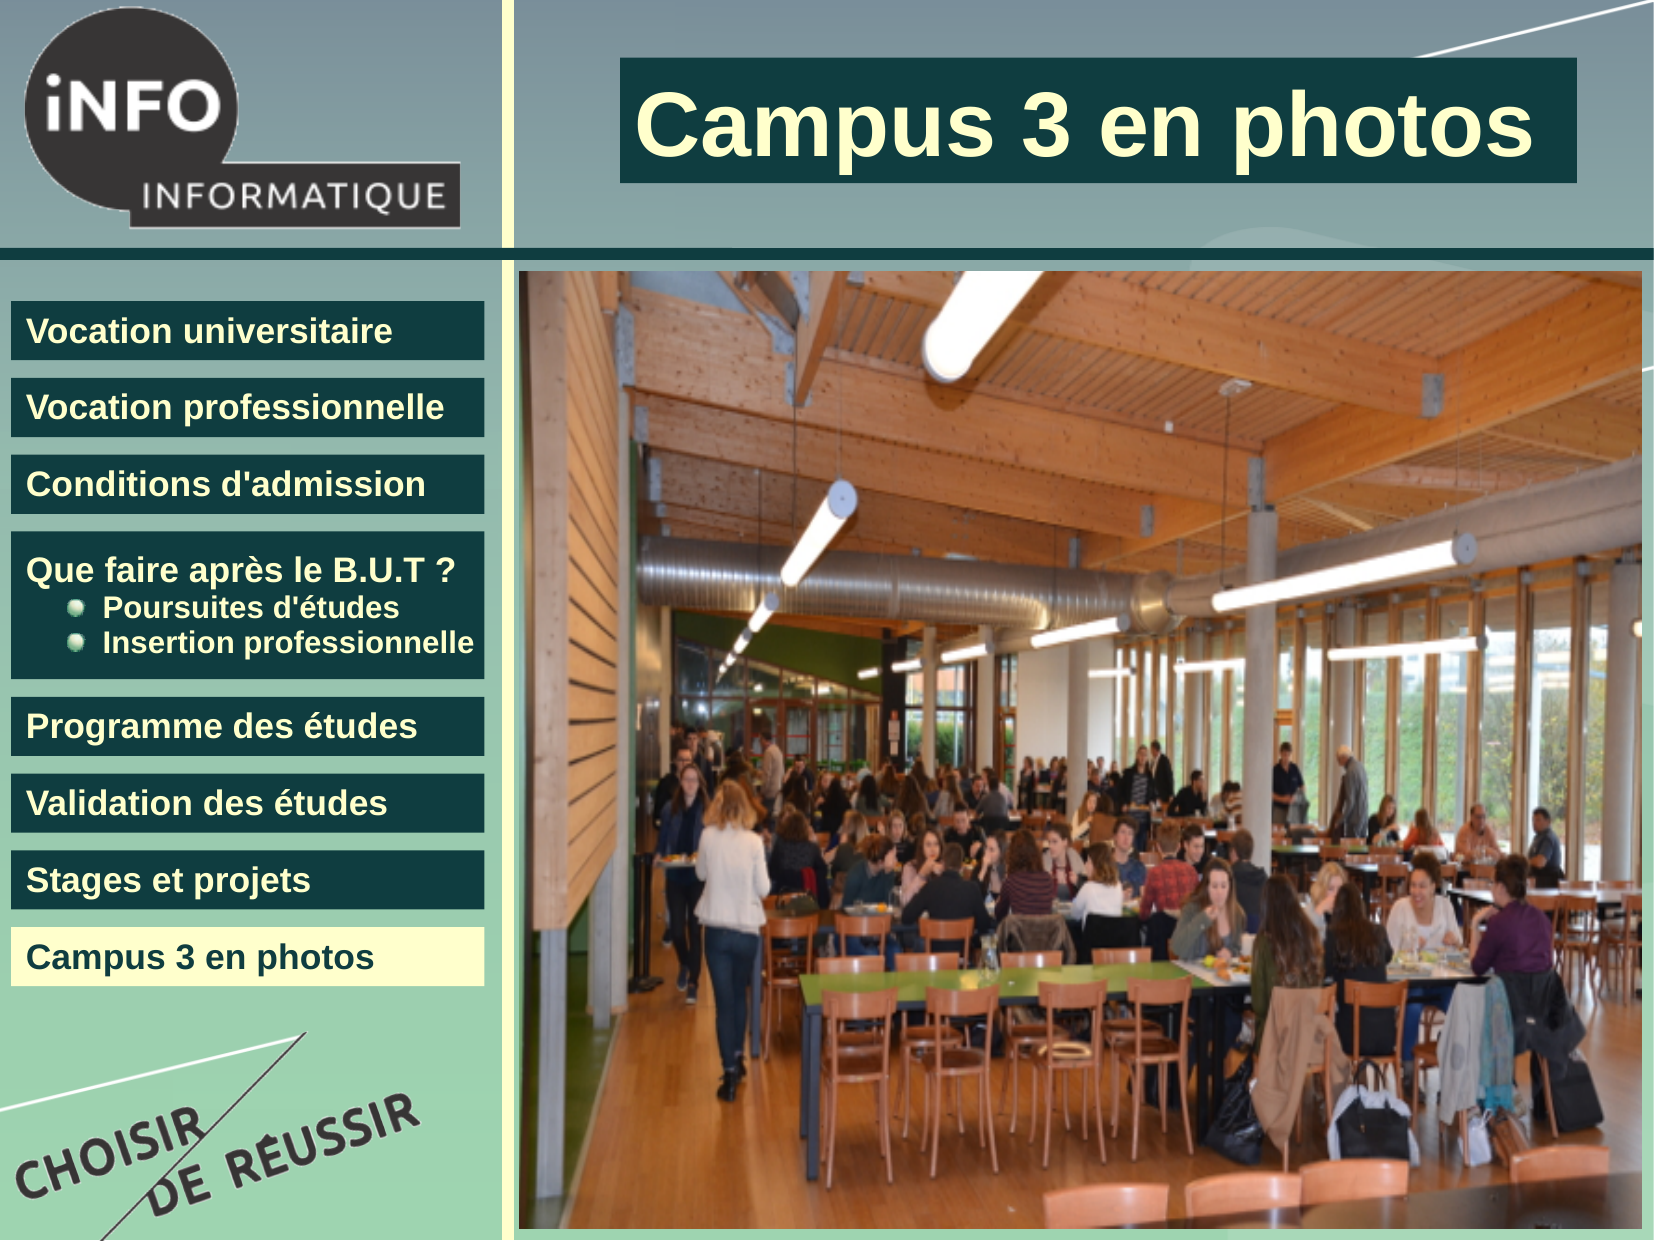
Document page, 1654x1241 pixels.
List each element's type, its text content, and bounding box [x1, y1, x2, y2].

text_box Validation des études [11, 773, 485, 833]
picture [0, 0, 502, 247]
text_box Conditions d'admission [11, 454, 485, 514]
text_box Vocation universitaire [11, 301, 485, 361]
picture [514, 0, 1654, 248]
text_box Vocation professionnelle [11, 377, 485, 438]
picture [0, 260, 502, 1241]
text_box Programme des études [11, 696, 485, 756]
text_box Campus 3 en photos [11, 927, 485, 987]
text_box Stages et projets [11, 850, 485, 910]
text_box Que faire après le B.U.T ? Poursuites d'études Insertion professionnelle [11, 531, 485, 680]
picture [514, 260, 1654, 1240]
text_box Campus 3 en photos [620, 57, 1577, 184]
